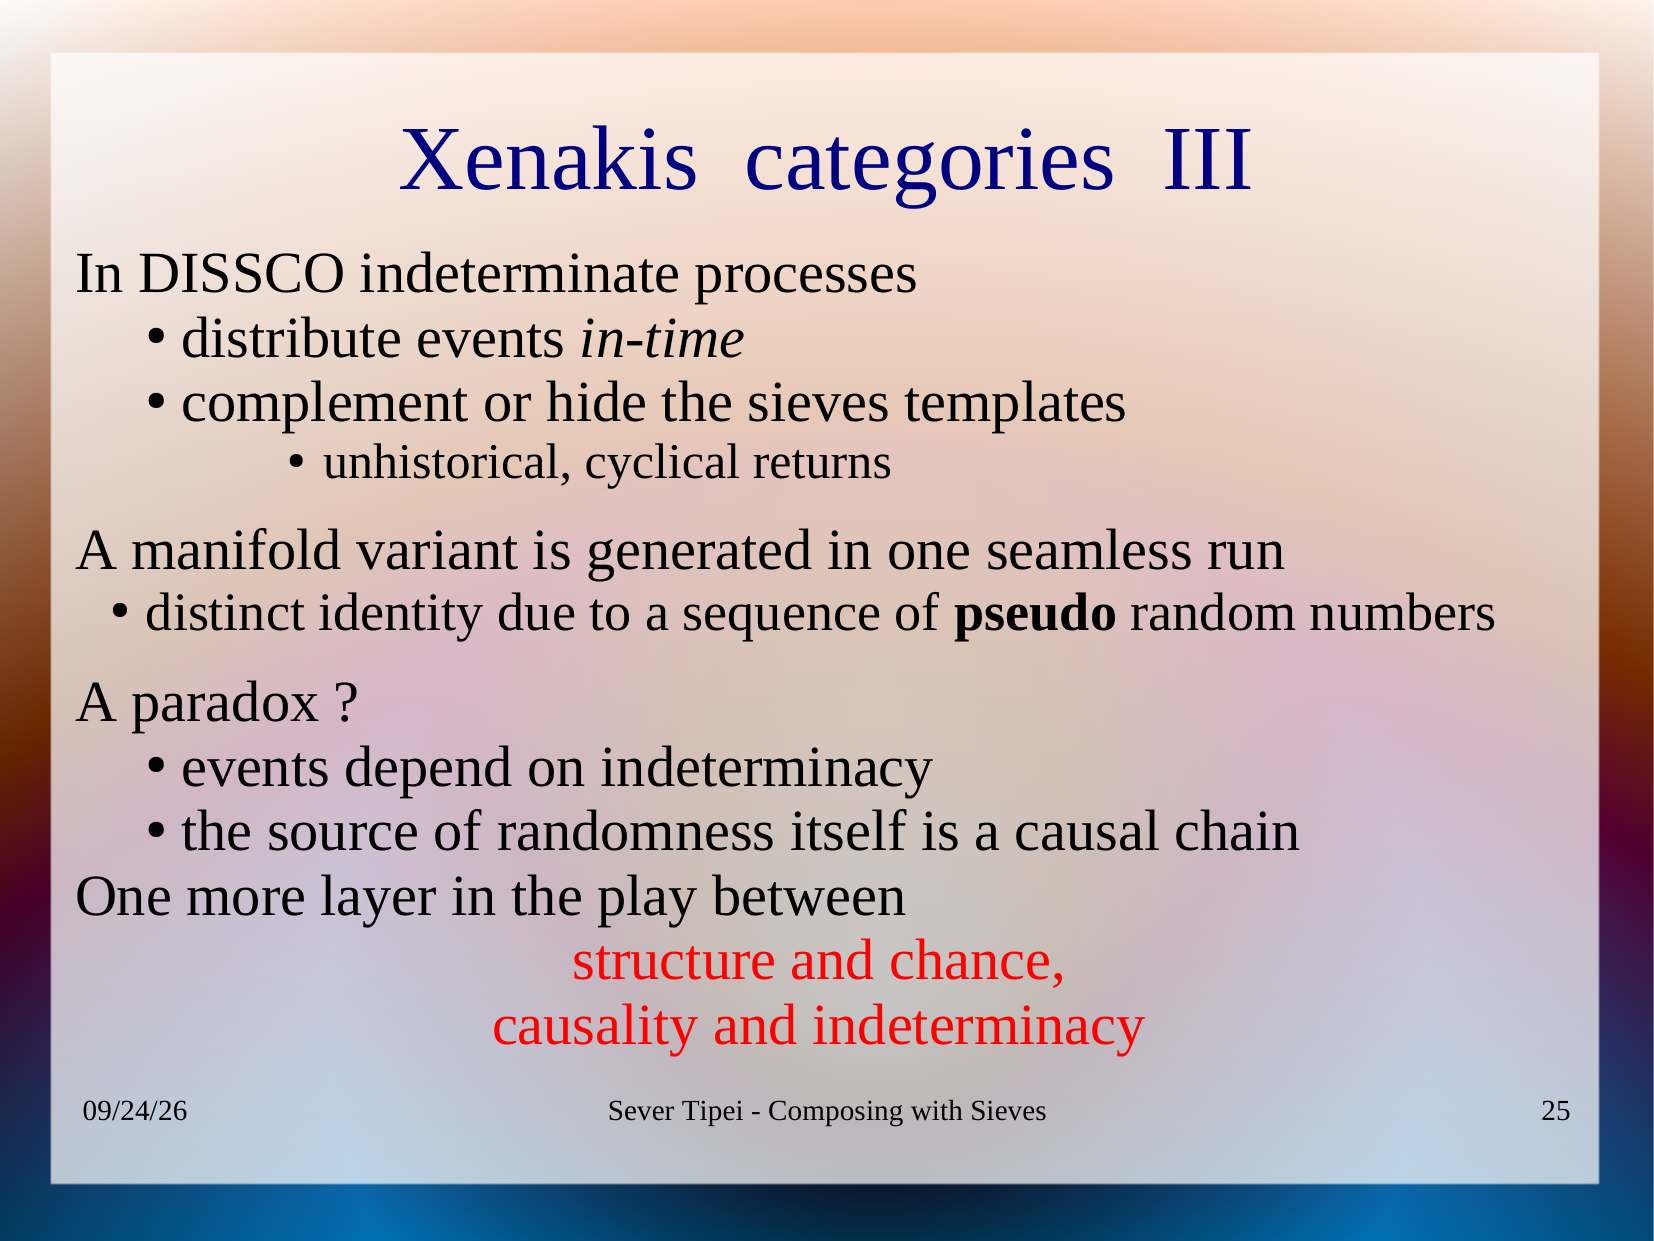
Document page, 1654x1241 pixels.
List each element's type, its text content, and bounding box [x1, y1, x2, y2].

subtitle In DISSCO indeterminate processes distribute events in-time complement or hide the sieves templates unhistorical, cyclical returns A manifold variant is generated in one seamless run distinct identity due to a sequence of pseudo random numbers A paradox ? events depend on indeterminacy the source of randomness itself is a causal chain One more layer in the play between structure and chance, causality and indeterminacy [75, 240, 1564, 1117]
title Xenakis categories III [82, 55, 1571, 263]
picture [0, 0, 1654, 1241]
